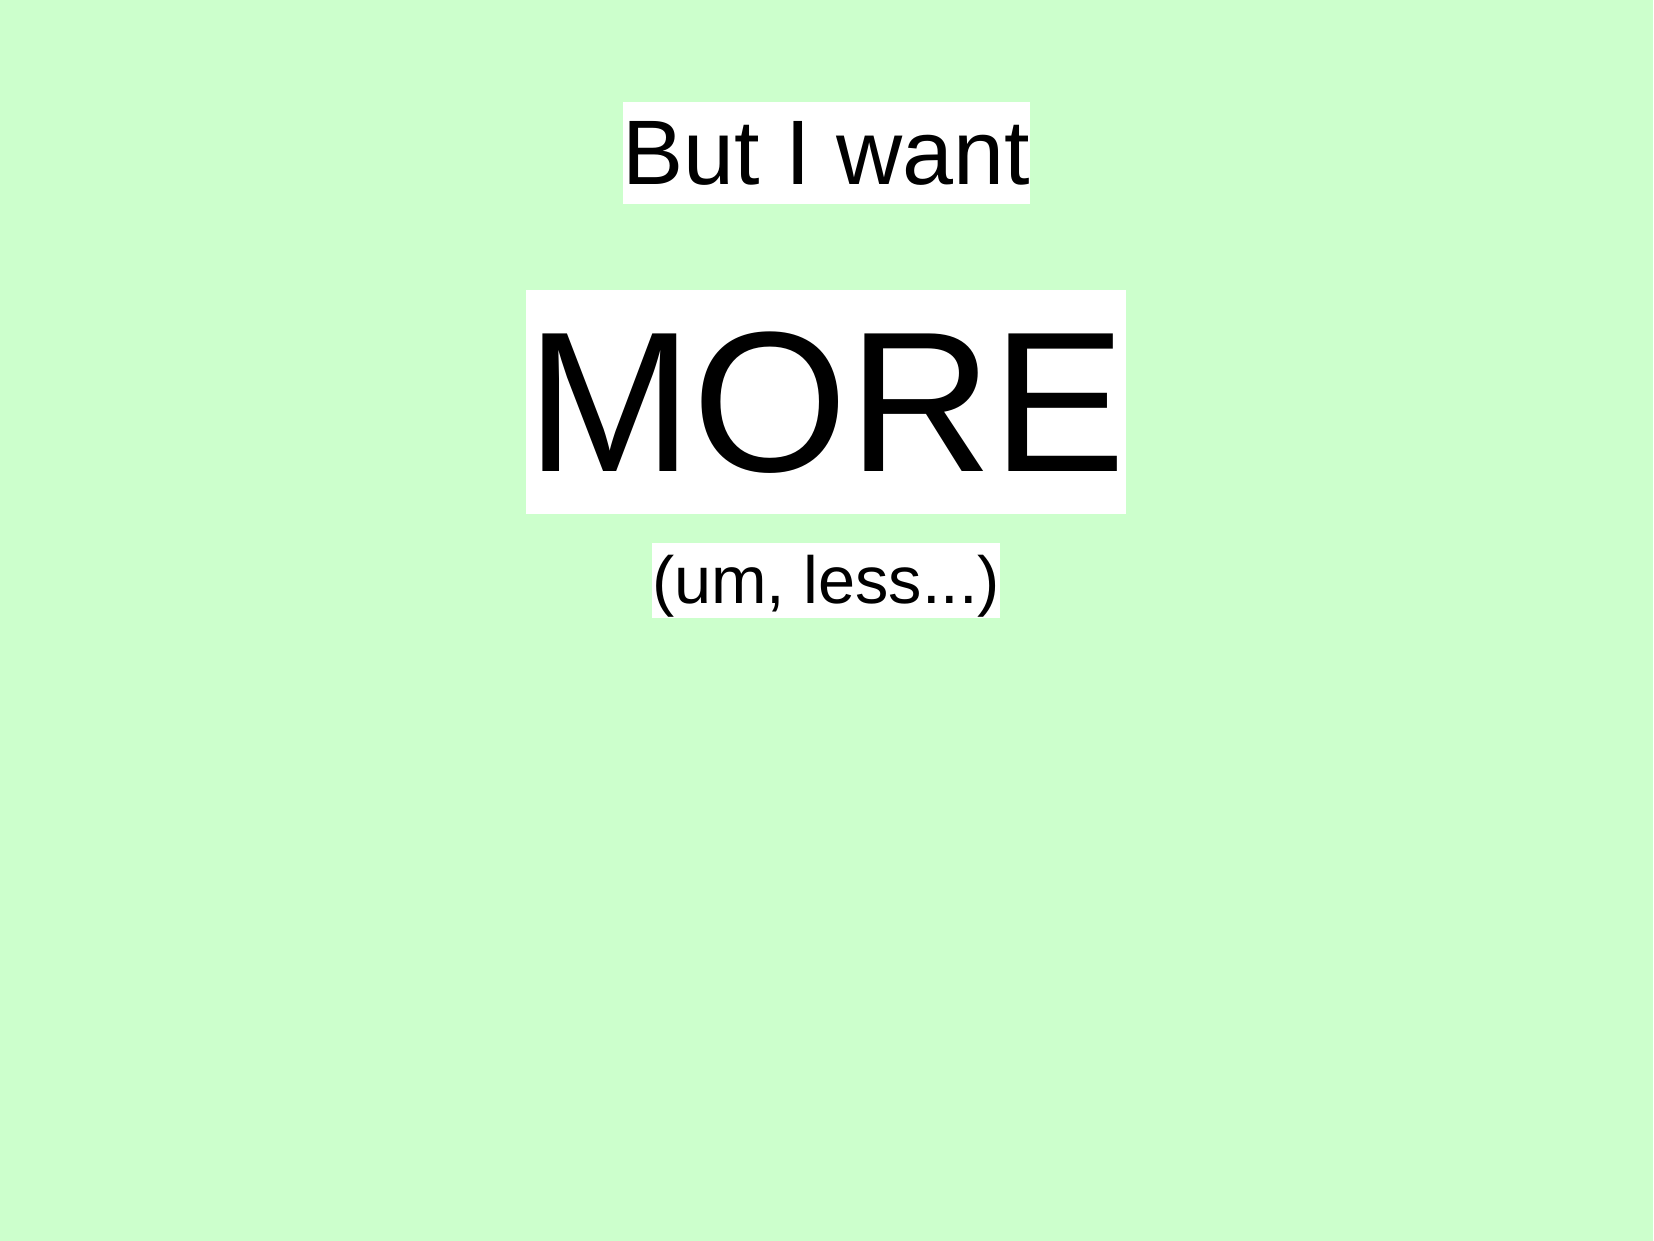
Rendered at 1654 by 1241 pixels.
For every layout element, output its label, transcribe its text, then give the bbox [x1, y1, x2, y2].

list MORE (um, less...) [82, 290, 1571, 1010]
title But I want [82, 49, 1571, 257]
